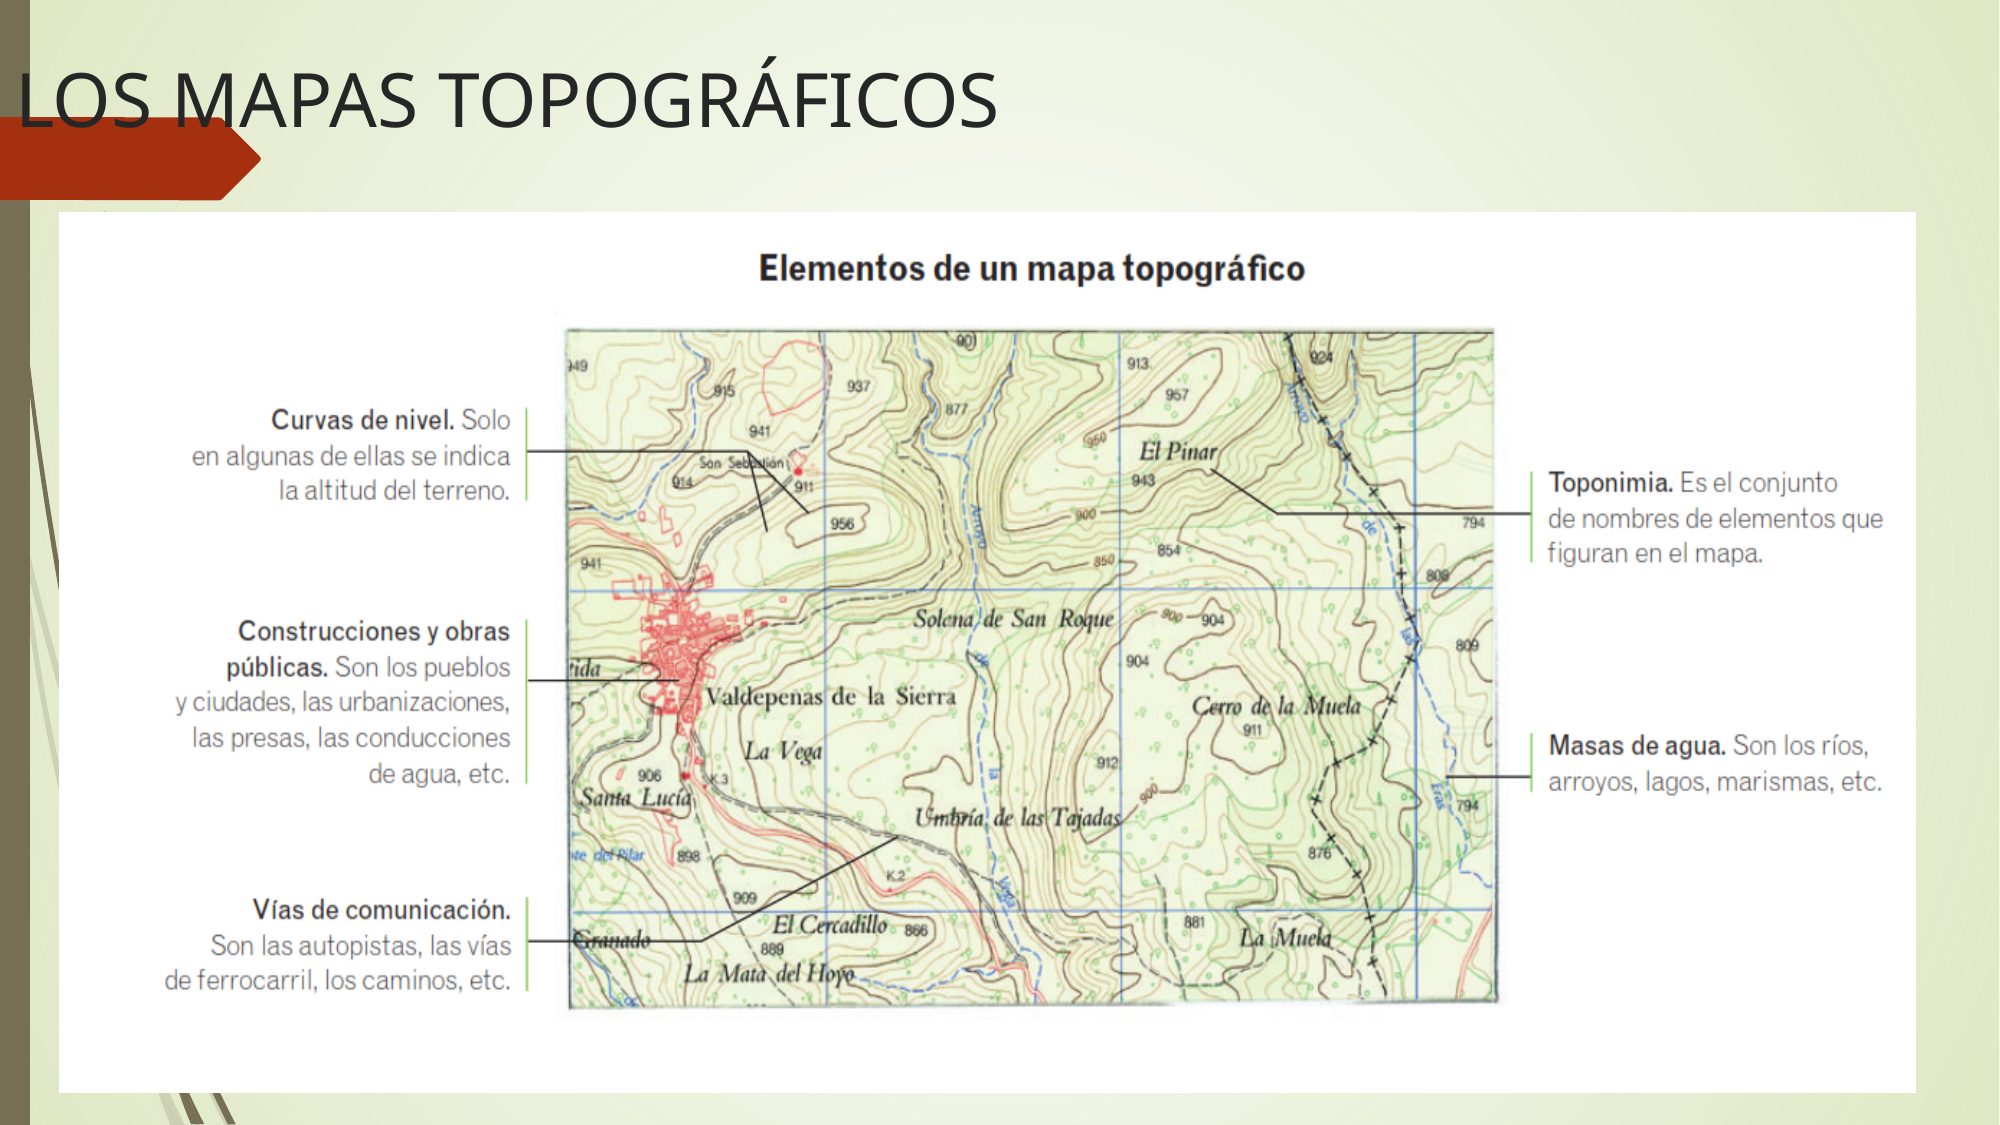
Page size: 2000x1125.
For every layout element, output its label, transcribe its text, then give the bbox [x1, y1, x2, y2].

picture [59, 212, 1916, 1093]
title LOS MAPAS TOPOGRÁFICOS [0, 45, 1501, 213]
